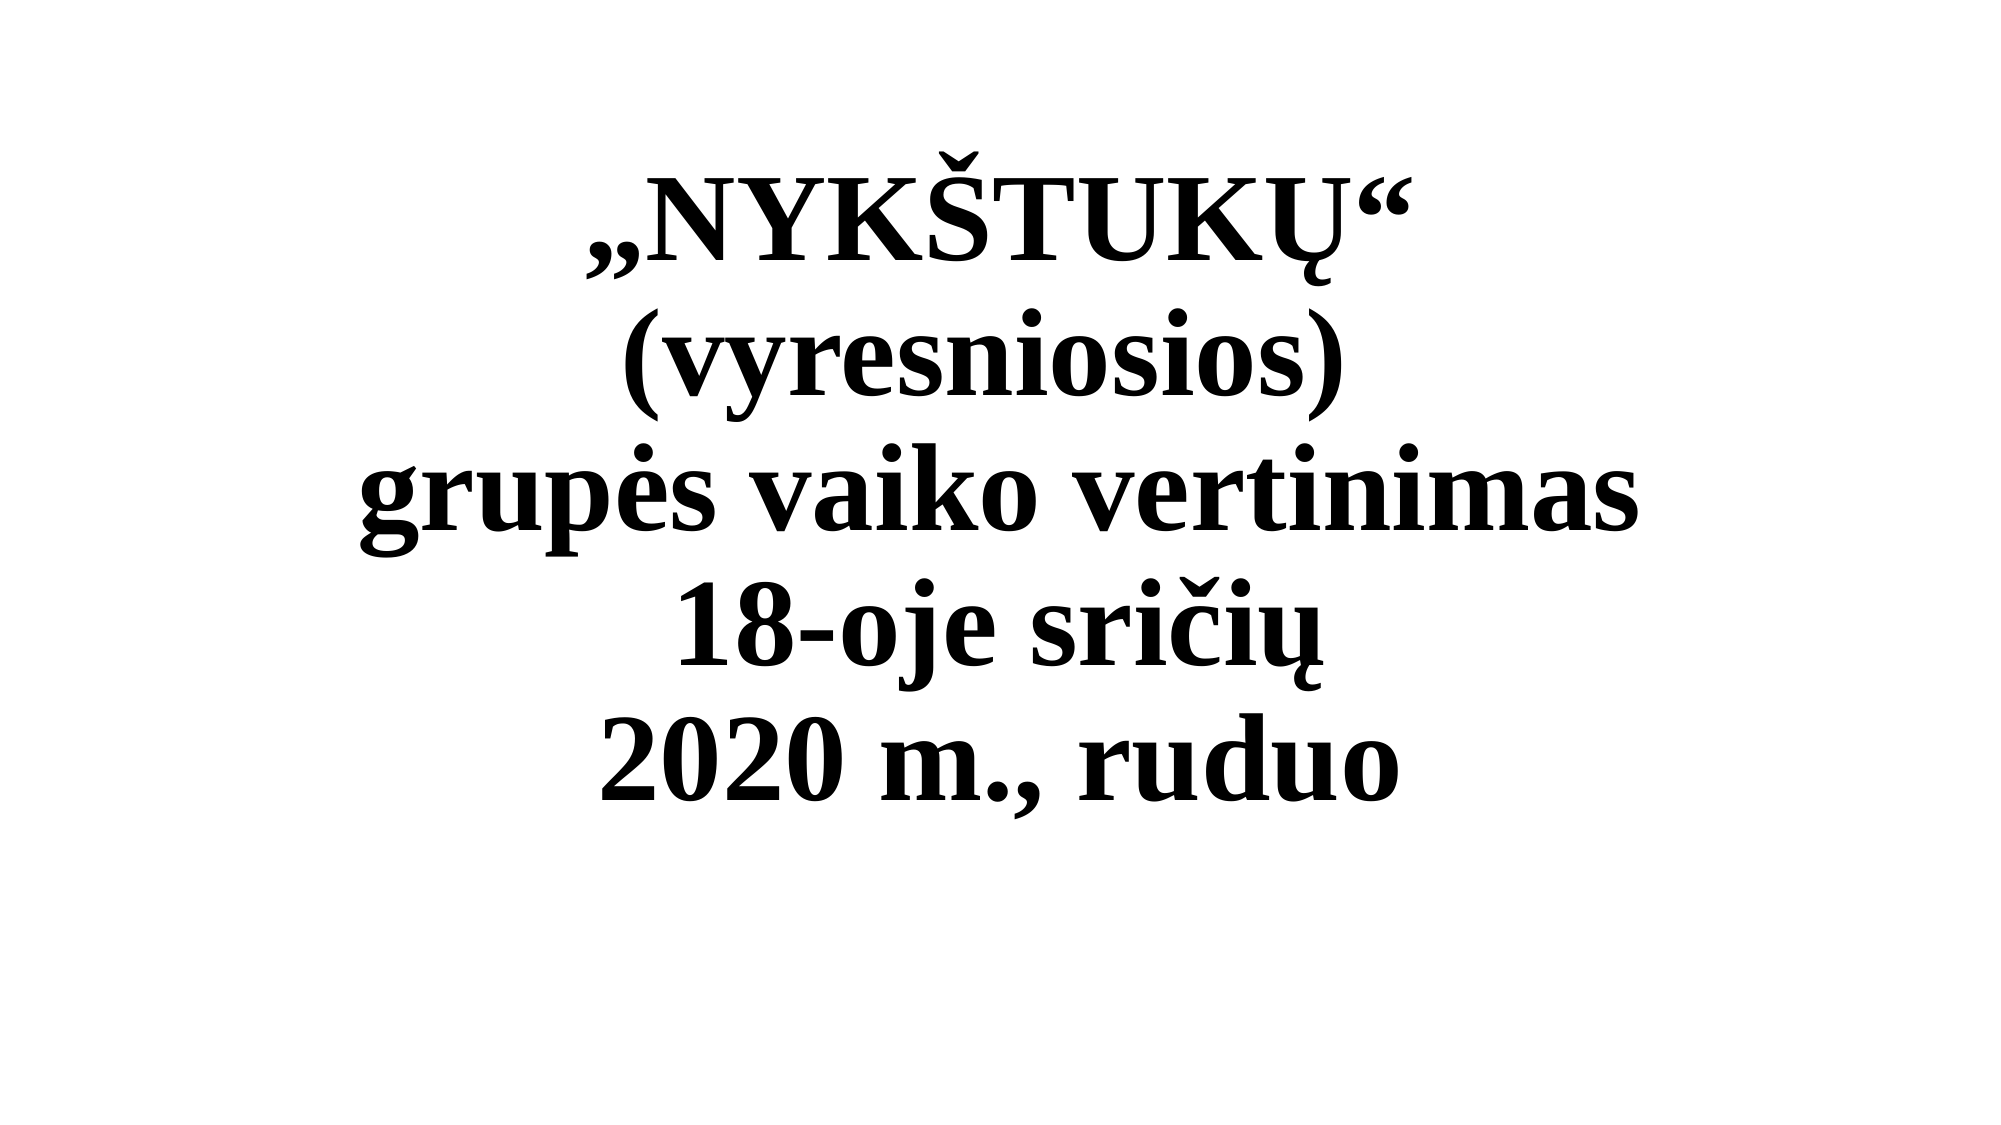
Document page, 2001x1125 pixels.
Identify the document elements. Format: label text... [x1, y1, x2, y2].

title „NYKŠTUKŲ“ (vyresniosios) grupės vaiko vertinimas 18-oje sričių 2020 m., ruduo [249, 63, 1750, 835]
